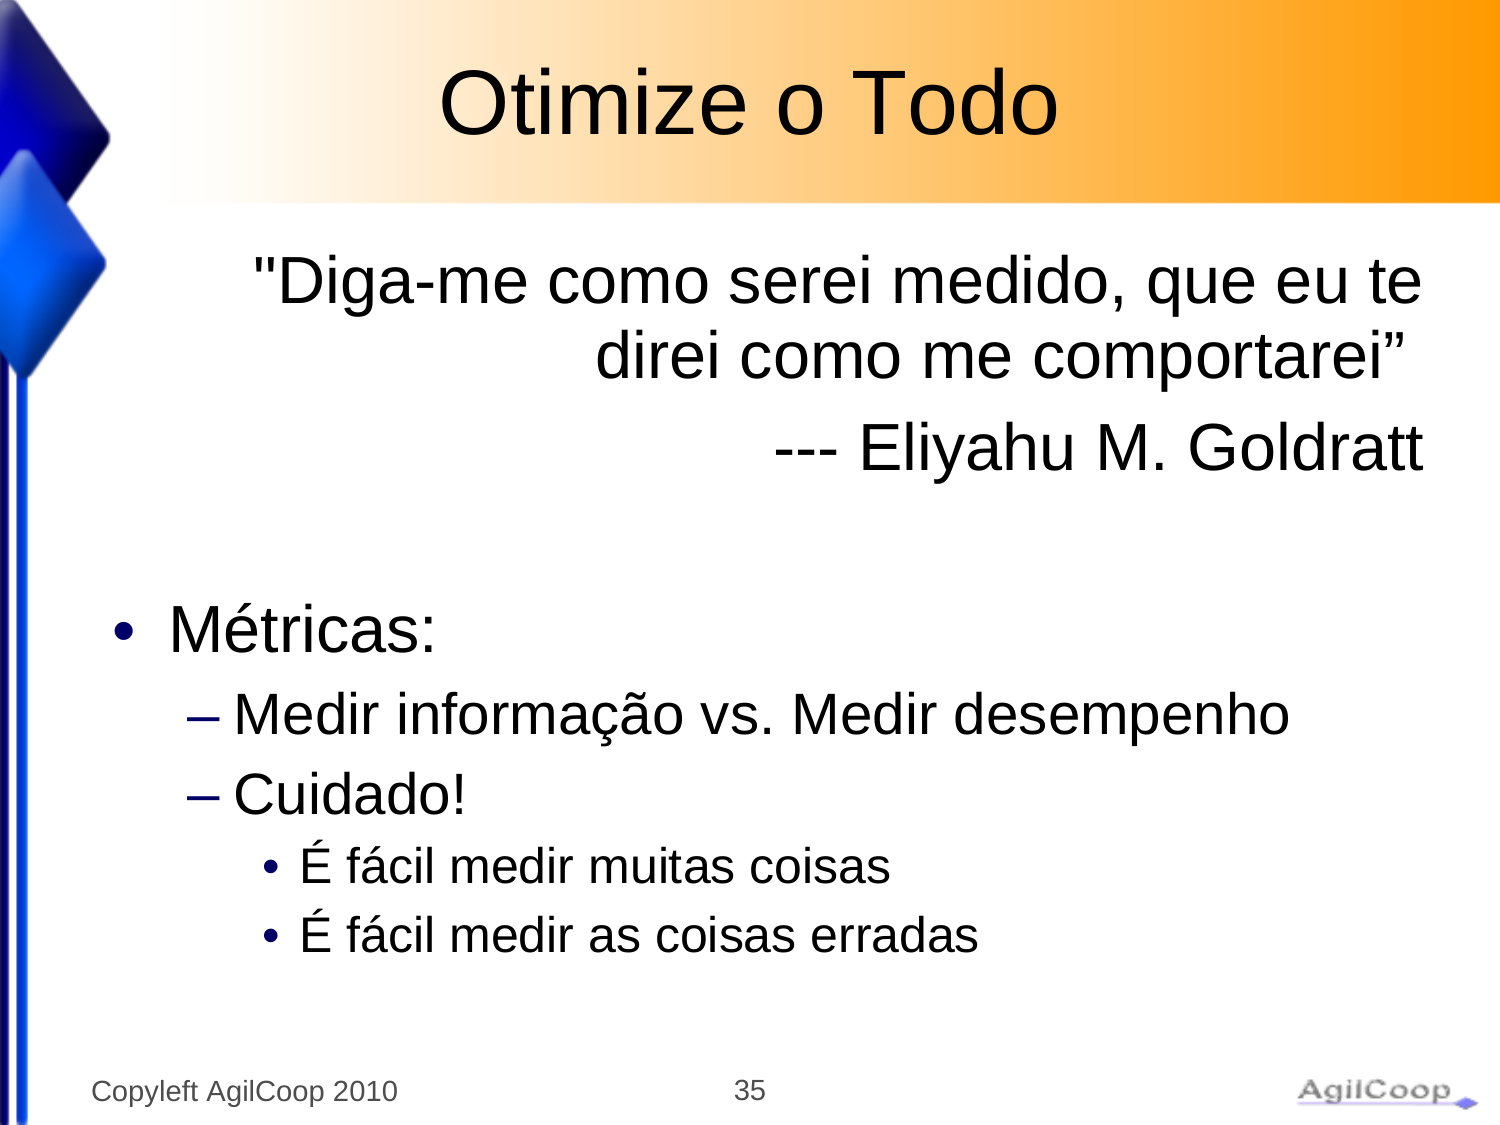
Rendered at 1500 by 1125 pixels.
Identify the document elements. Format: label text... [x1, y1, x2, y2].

title Otimize o Todo [75, 16, 1426, 189]
picture [0, 0, 1500, 1125]
list "Diga-me como serei medido, que eu te direi como me comportarei” --- Eliyahu M. Goldratt Métricas: Medir informação vs. Medir desempenho Cuidado! É fácil medir muitas coisas É fácil medir as coisas erradas [112, 243, 1425, 991]
